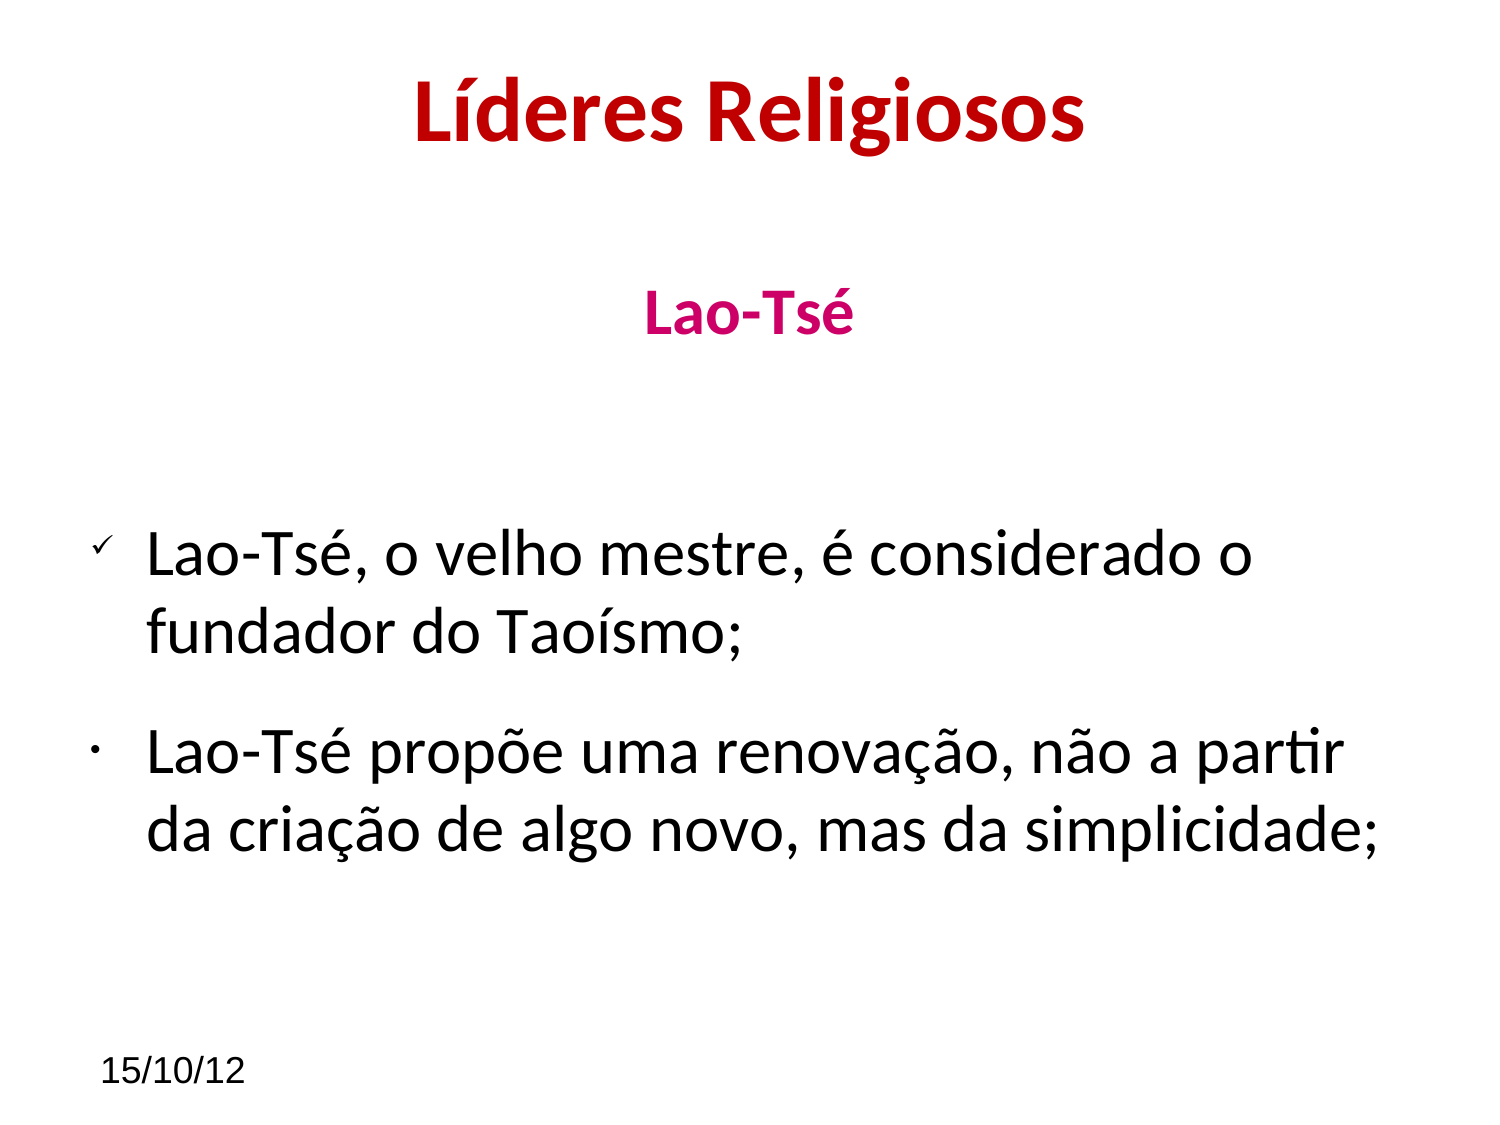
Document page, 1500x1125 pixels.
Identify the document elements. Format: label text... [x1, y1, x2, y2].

title Líderes Religiosos [75, 45, 1426, 233]
text_box Lao-Tsé Lao-Tsé, o velho mestre, é considerado o fundador do Taoísmo; Lao-Tsé propõe uma renovação, não a partir da criação de algo novo, mas da simplicidade; [75, 262, 1426, 1005]
